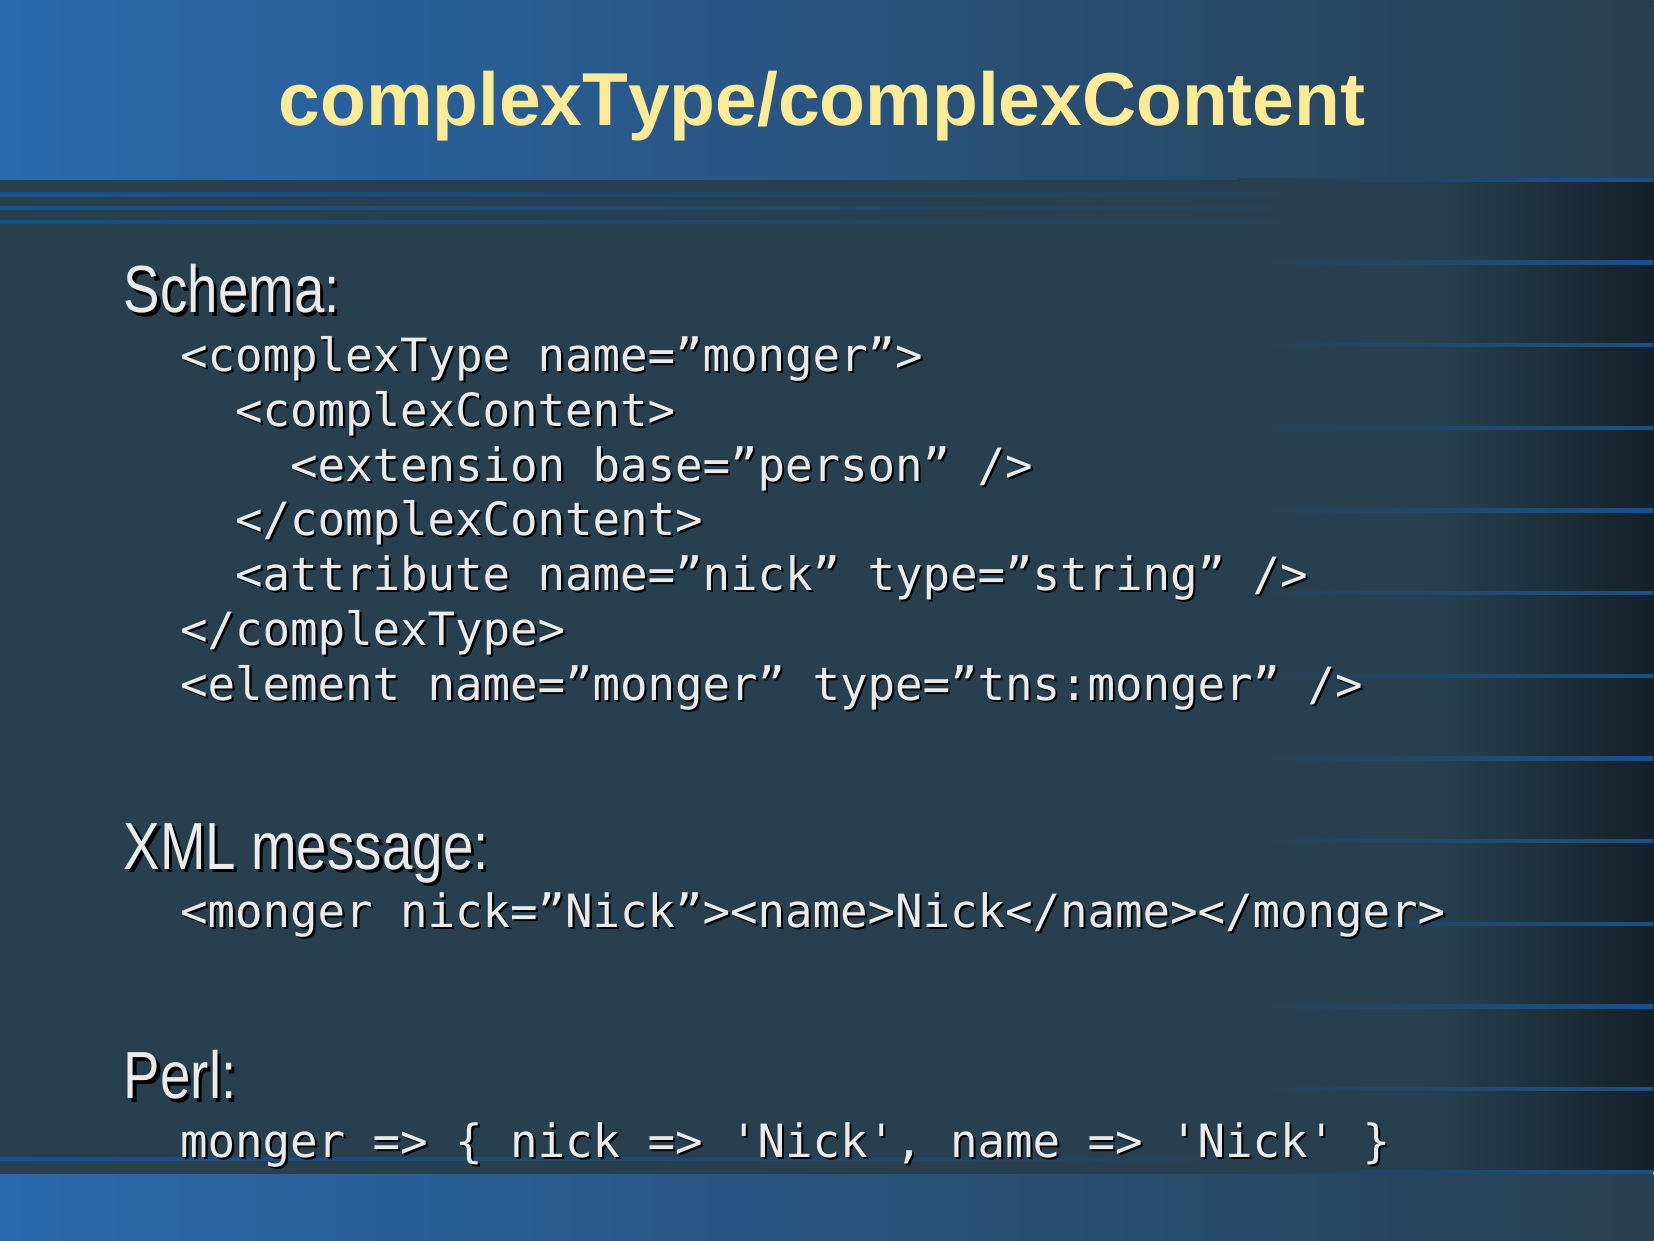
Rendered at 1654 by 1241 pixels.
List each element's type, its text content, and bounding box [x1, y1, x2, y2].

list Schema: <complexType name=”monger”> <complexContent> <extension base=”person” /> </complexContent> <attribute name=”nick” type=”string” /> </complexType> <element name=”monger” type=”tns:monger” /> XML message: <monger nick=”Nick”><name>Nick</name></monger> Perl: monger => { nick => 'Nick', name => 'Nick' } [124, 248, 1530, 1156]
title complexType/complexContent [91, 34, 1553, 158]
